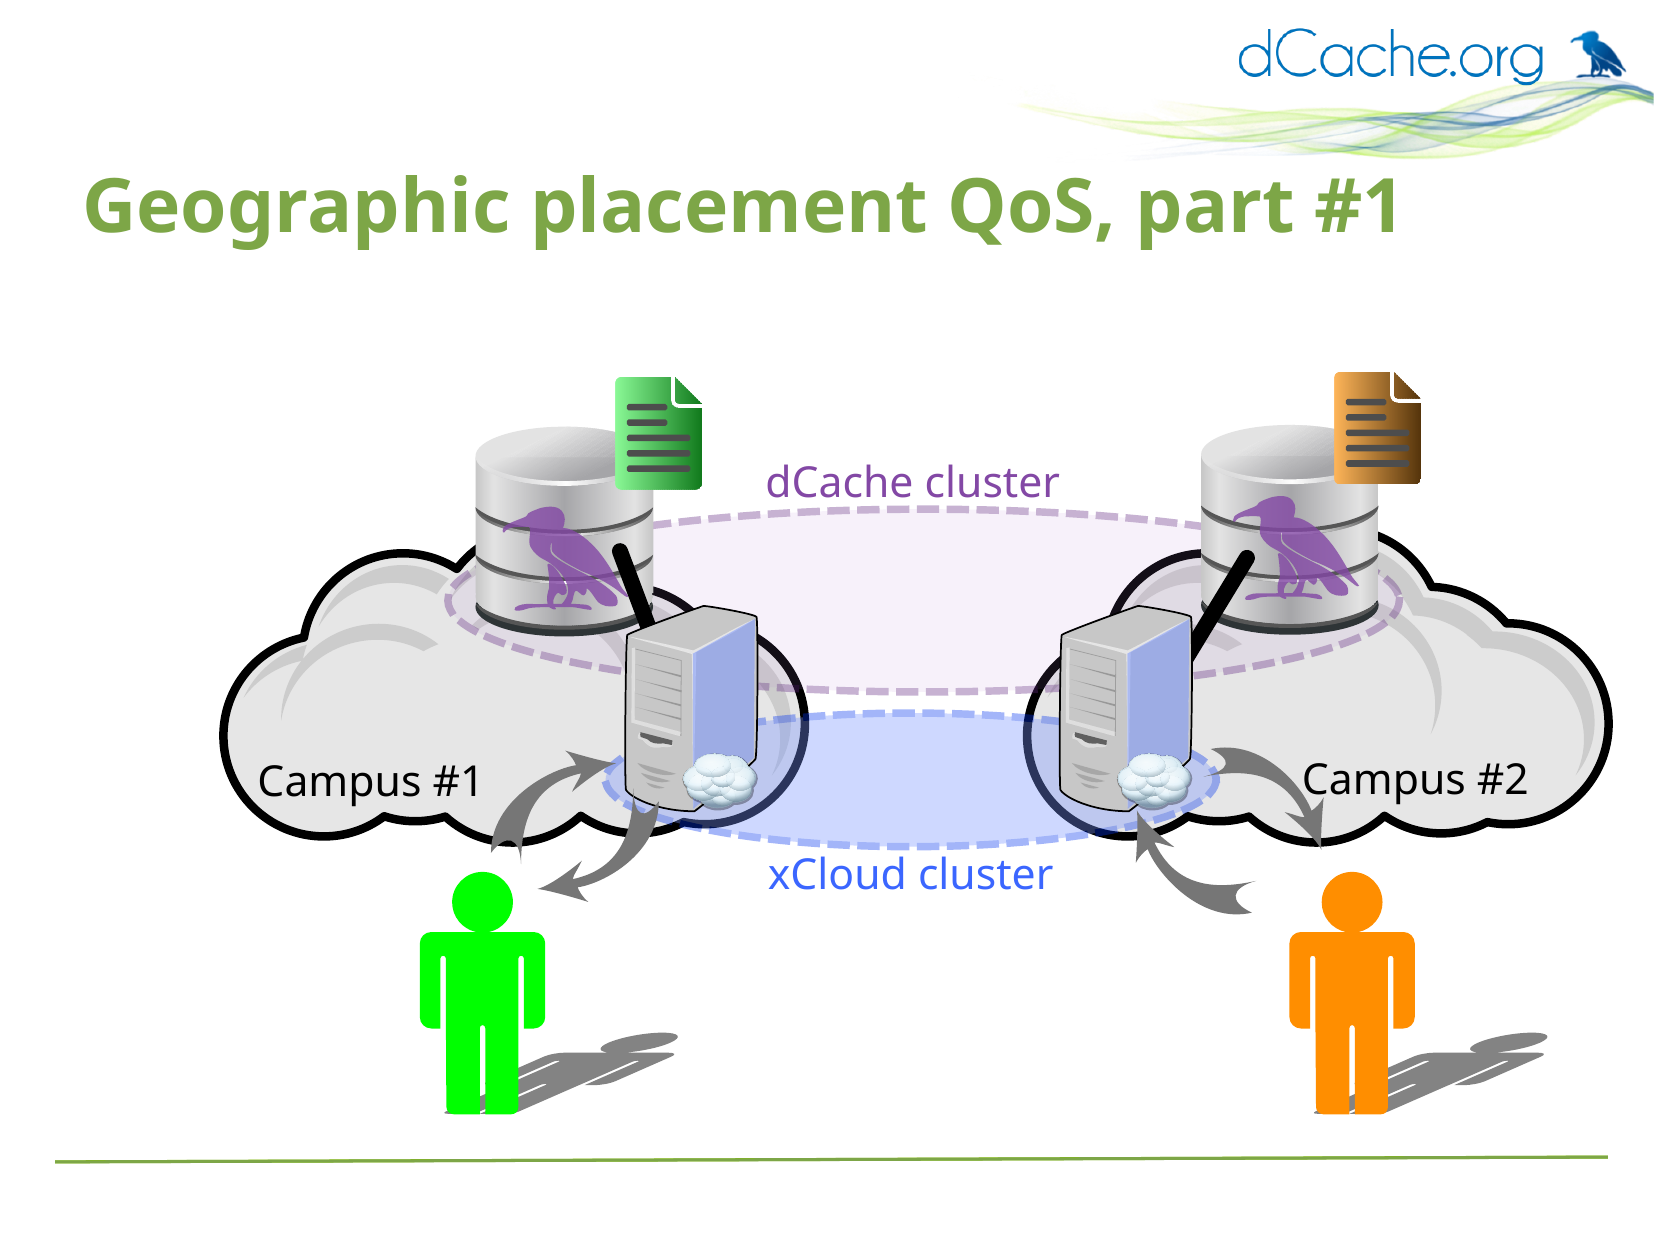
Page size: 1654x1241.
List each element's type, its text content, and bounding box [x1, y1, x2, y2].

title Geographic placement QoS, part #1 [82, 155, 1605, 252]
picture [219, 360, 1613, 1132]
picture [956, 16, 1654, 169]
